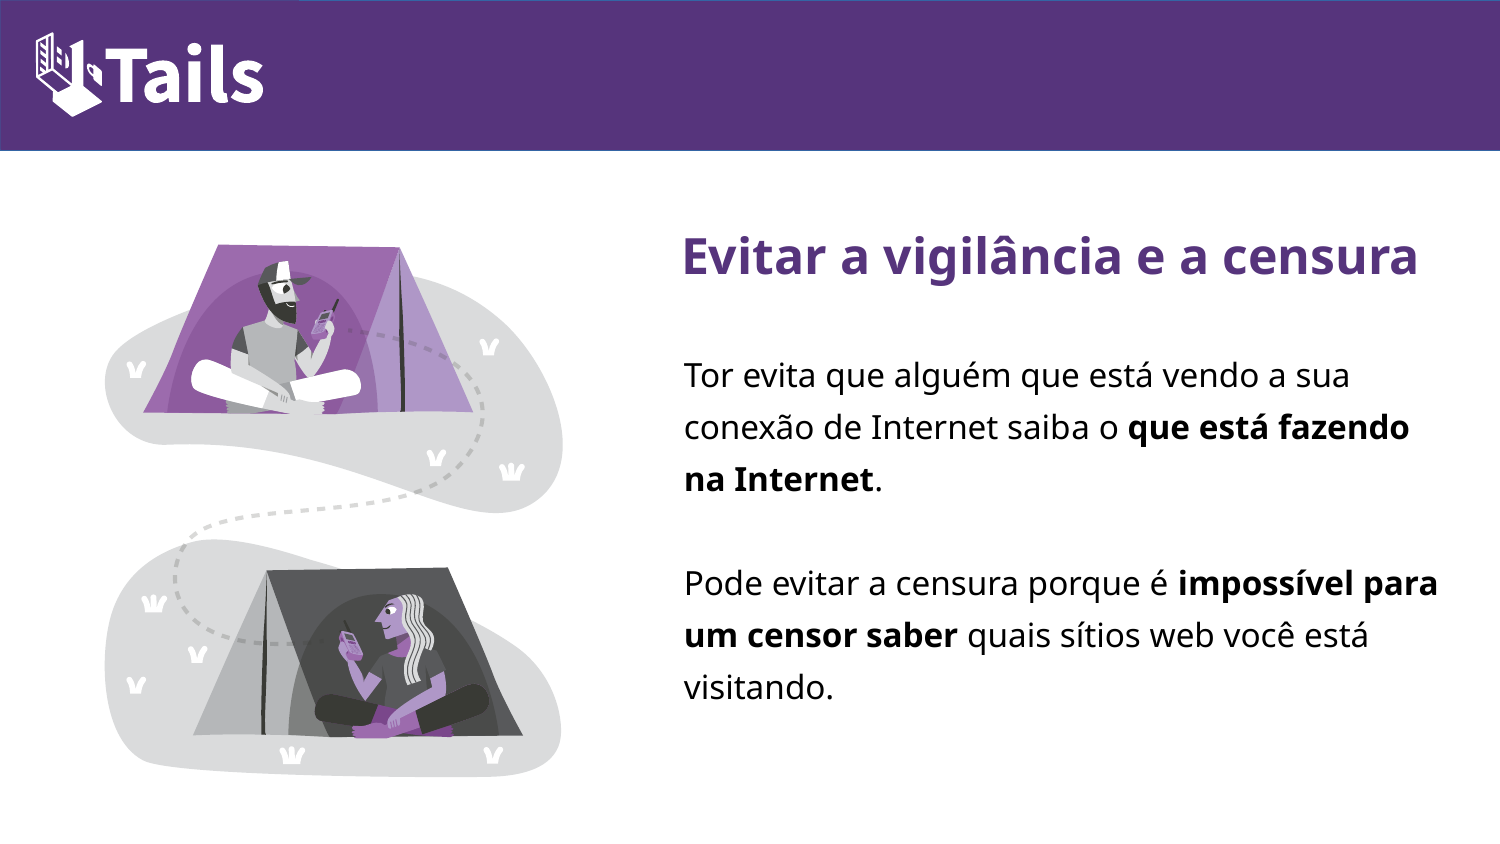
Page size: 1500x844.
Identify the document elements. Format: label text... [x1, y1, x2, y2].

title Evitar a vigilância e a censura [680, 197, 1426, 314]
text_box Tor evita que alguém que está vendo a sua conexão de Internet saiba o que está fazendo na Internet. Pode evitar a censura porque é impossível para um censor saber quais sítios web você está visitando. [669, 337, 1457, 593]
picture [92, 232, 574, 782]
